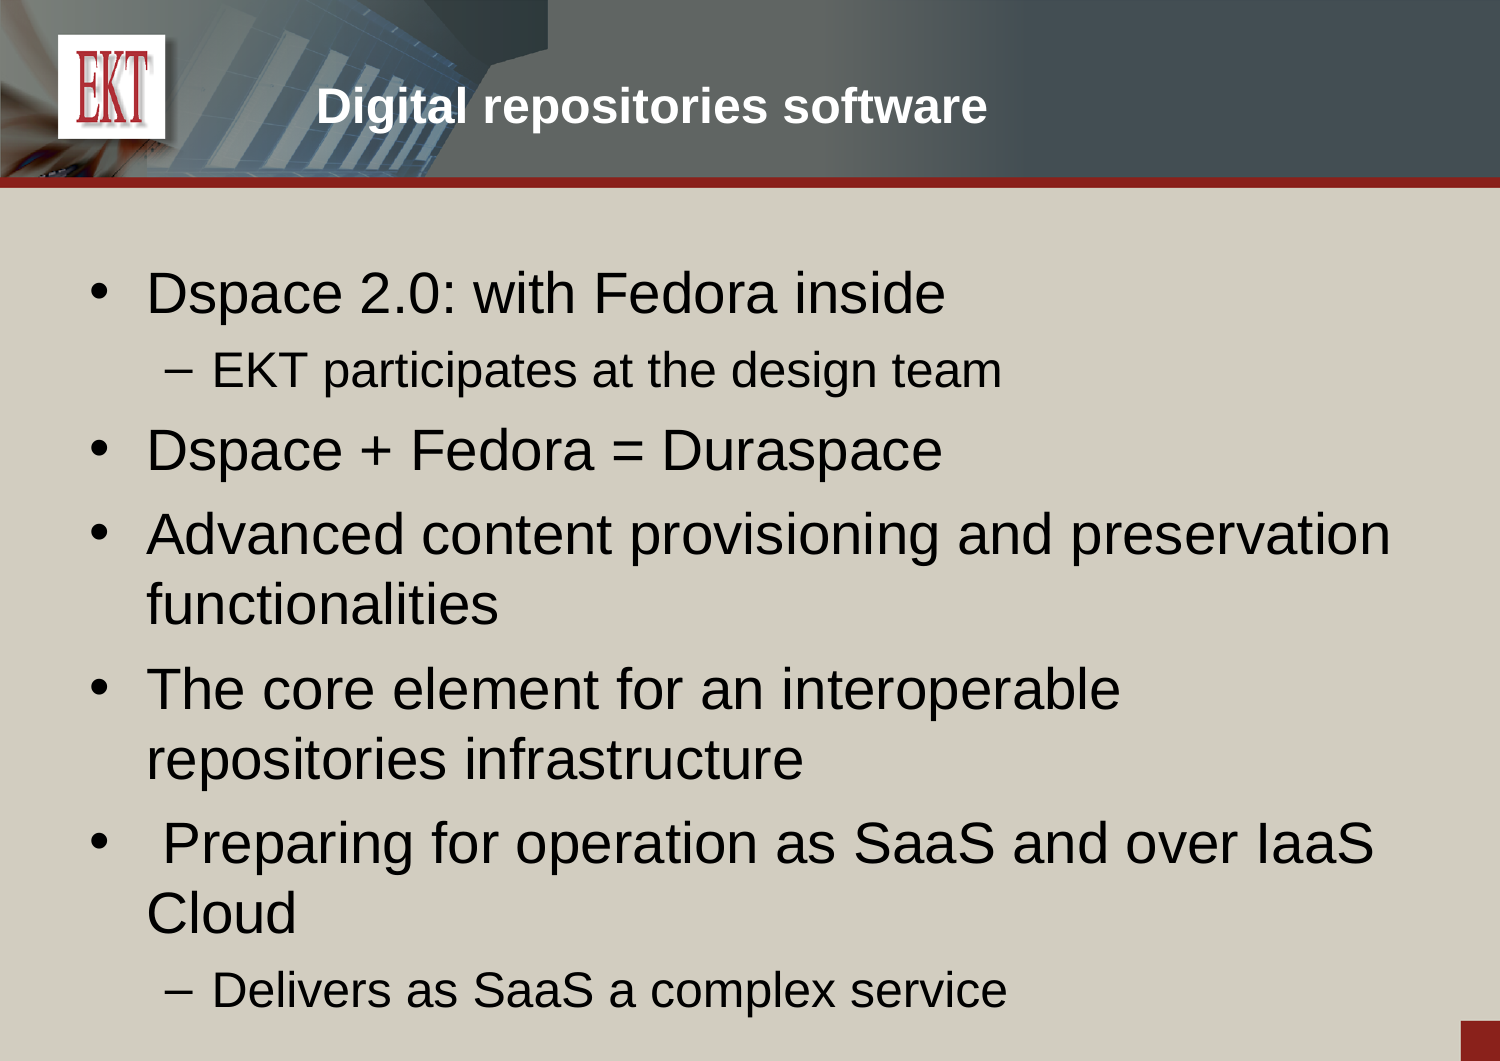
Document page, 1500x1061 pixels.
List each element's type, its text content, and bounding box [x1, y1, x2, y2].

title Digital repositories software [301, 42, 1426, 165]
list Dspace 2.0: with Fedora inside EKT participates at the design team Dspace + Fedora = Duraspace Advanced content provisioning and preservation functionalities The core element for an interoperable repositories infrastructure Preparing for operation as SaaS and over IaaS Cloud Delivers as SaaS a complex service [75, 247, 1426, 1026]
picture [0, 0, 1500, 1061]
